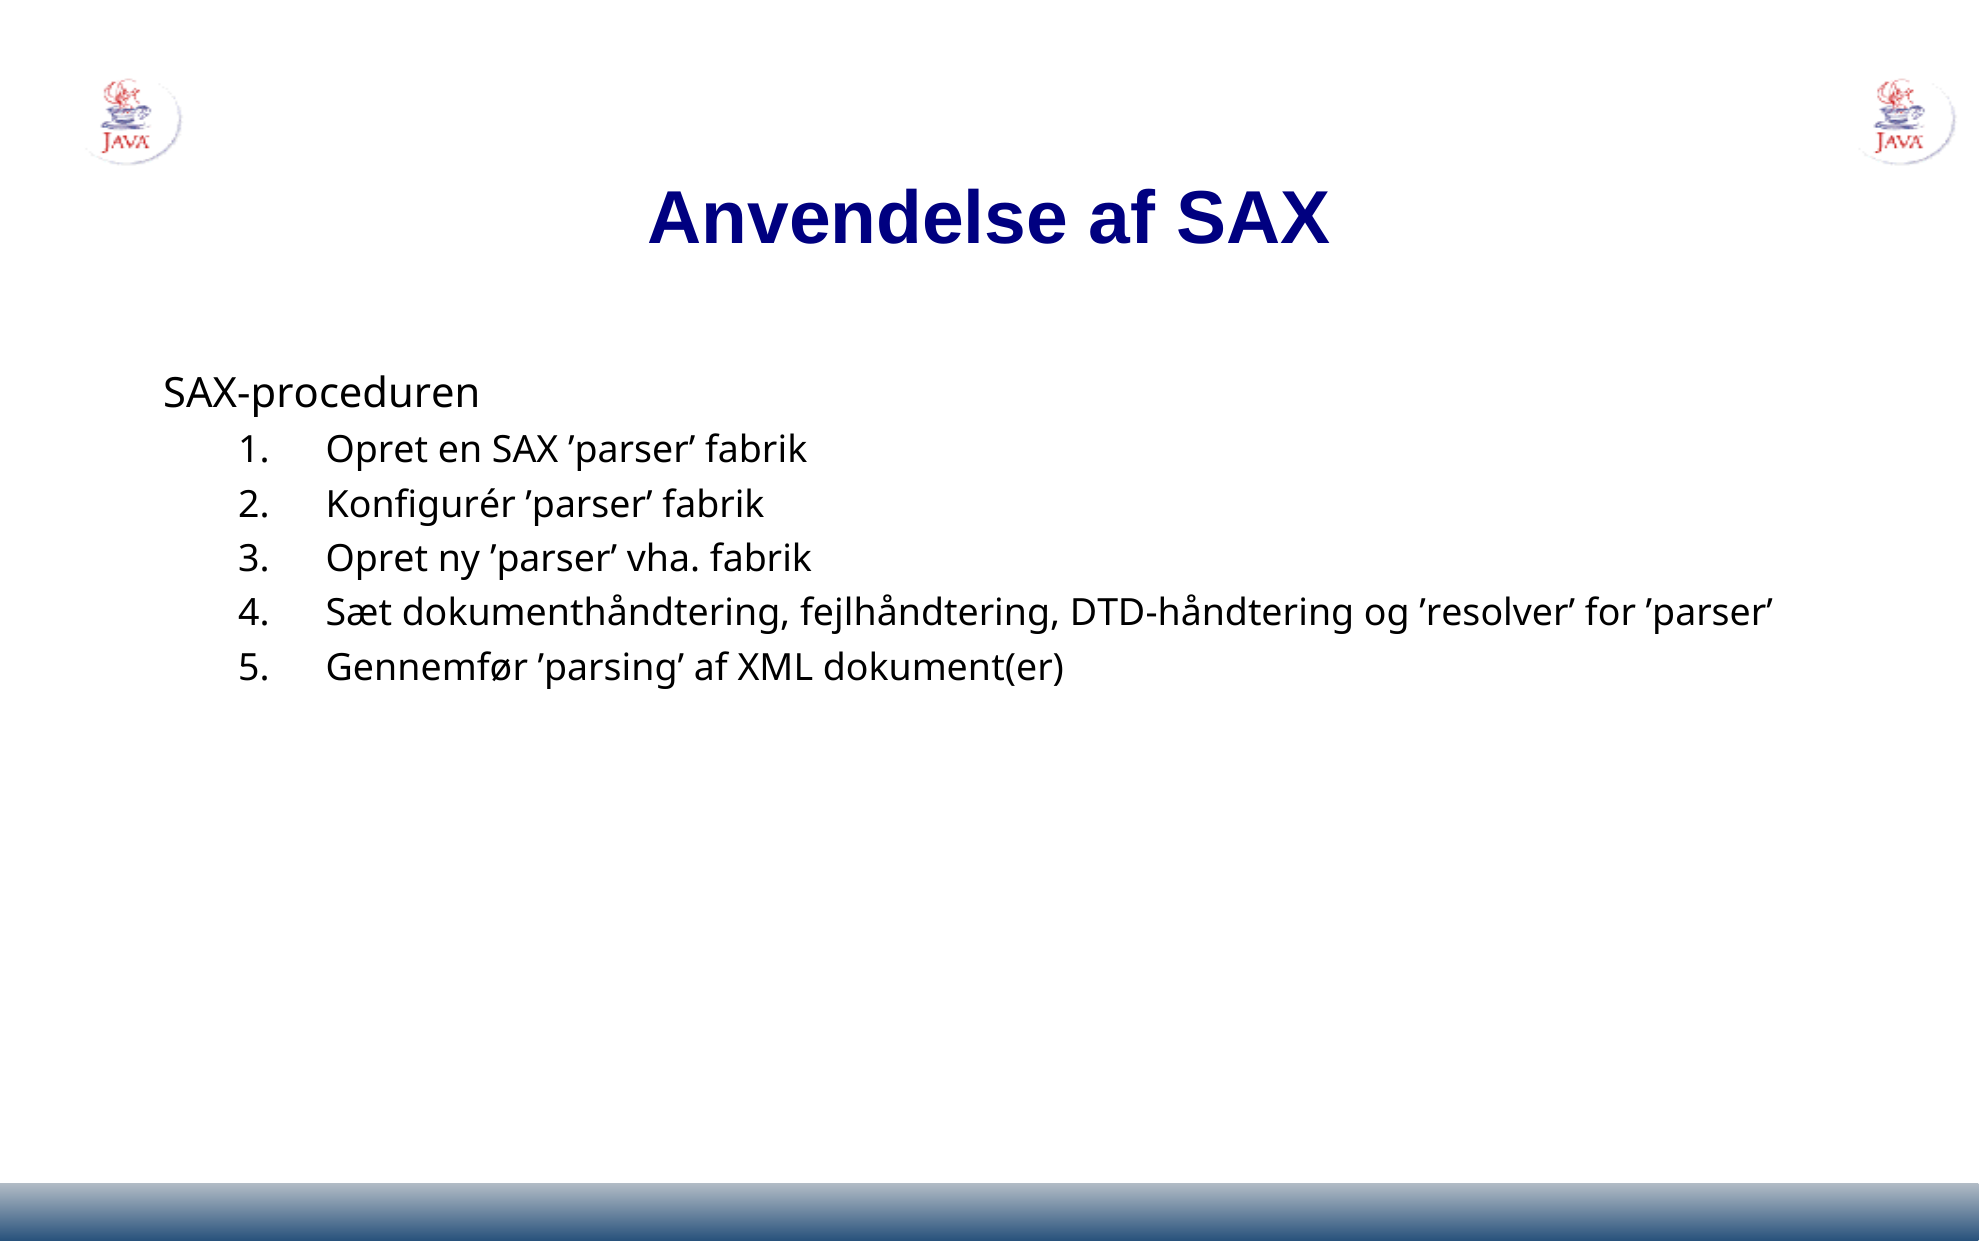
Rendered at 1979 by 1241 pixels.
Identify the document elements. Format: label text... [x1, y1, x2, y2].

picture [69, 71, 187, 169]
picture [1842, 71, 1961, 169]
title Anvendelse af SAX [148, 110, 1830, 317]
list SAX-proceduren Opret en SAX ’parser’ fabrik Konfigurér ’parser’ fabrik Opret ny ’parser’ vha. fabrik Sæt dokumenthåndtering, fejlhåndtering, DTD-håndtering og ’resolver’ for ’parser’ Gennemfør ’parsing’ af XML dokument(er) [148, 358, 1830, 1103]
